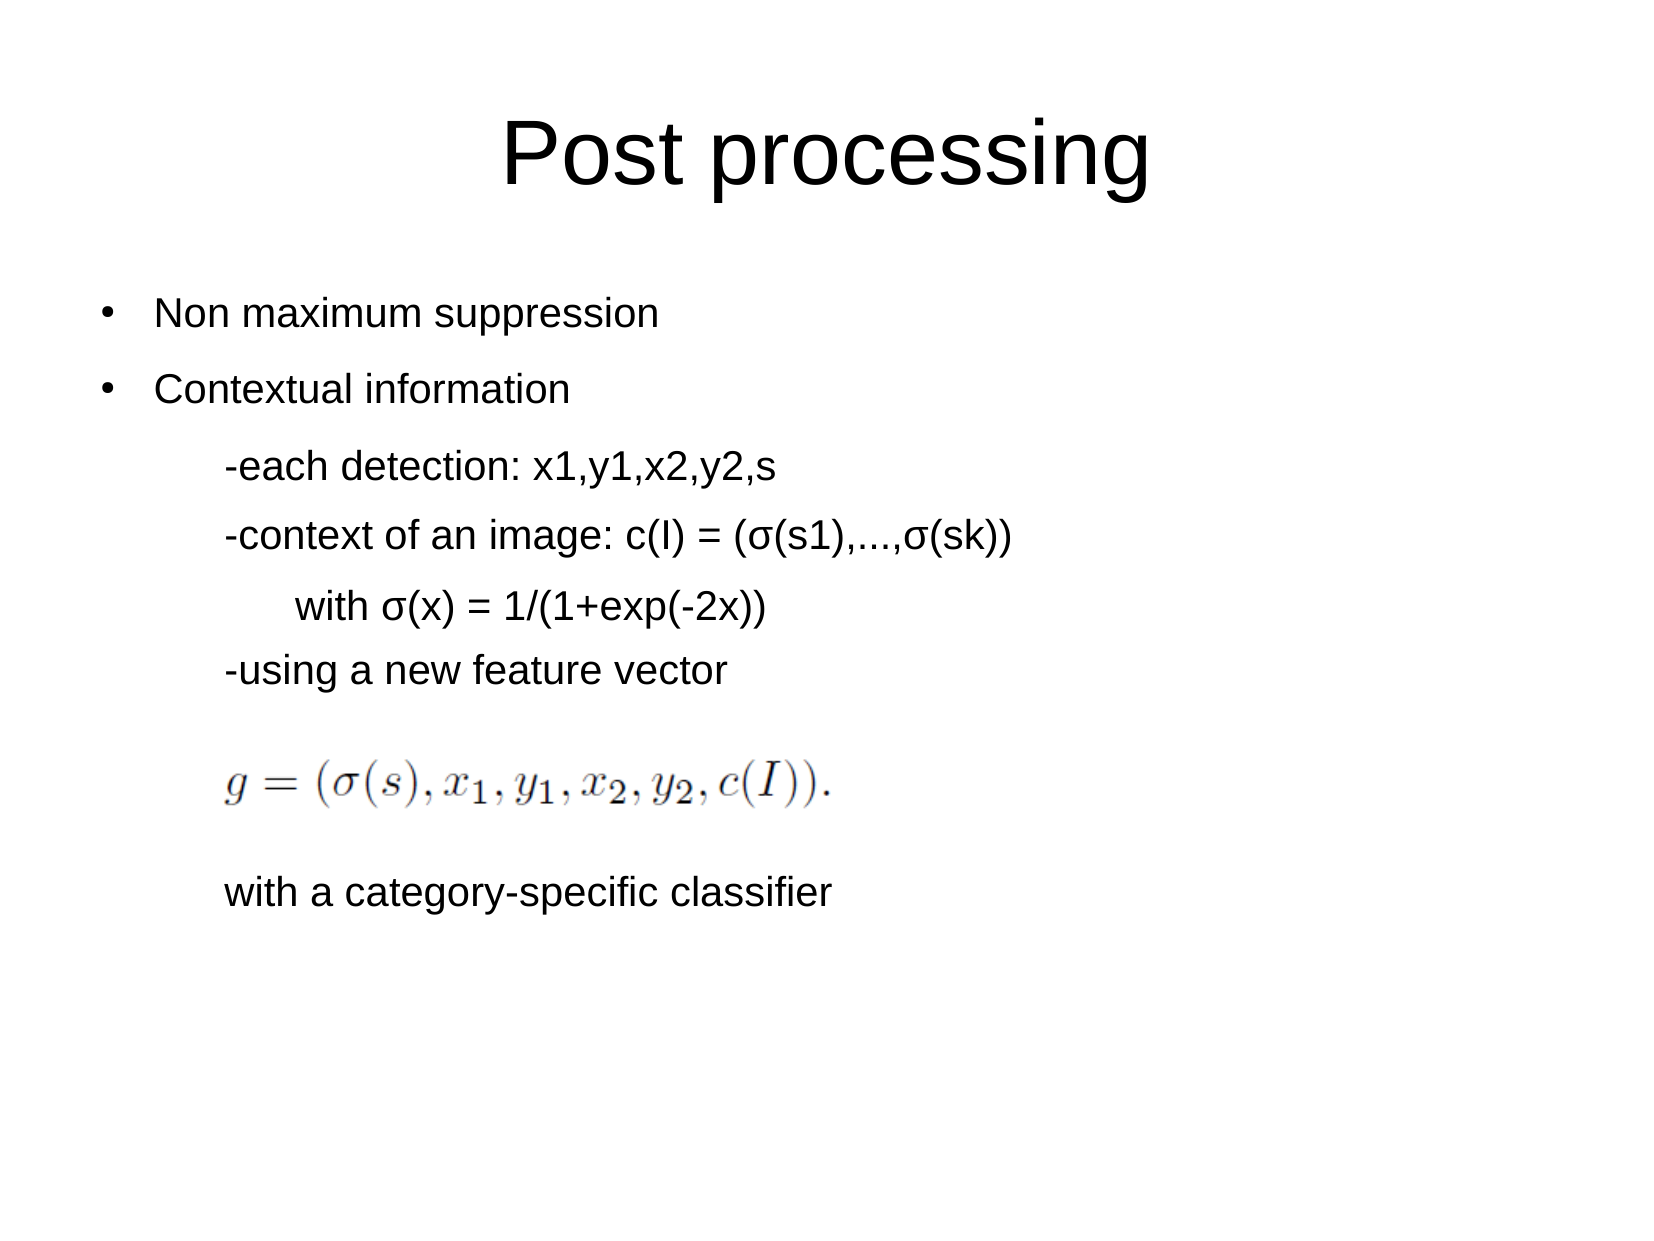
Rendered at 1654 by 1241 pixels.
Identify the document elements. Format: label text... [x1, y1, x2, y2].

title Post processing [82, 49, 1571, 257]
list Non maximum suppression Contextual information -each detection: x1,y1,x2,y2,s -context of an image: c(I) = (σ(s1),...,σ(sk)) with σ(x) = 1/(1+exp(-2x)) -using a new feature vector with a category-specific classifier [82, 290, 1571, 1109]
picture [206, 744, 843, 829]
